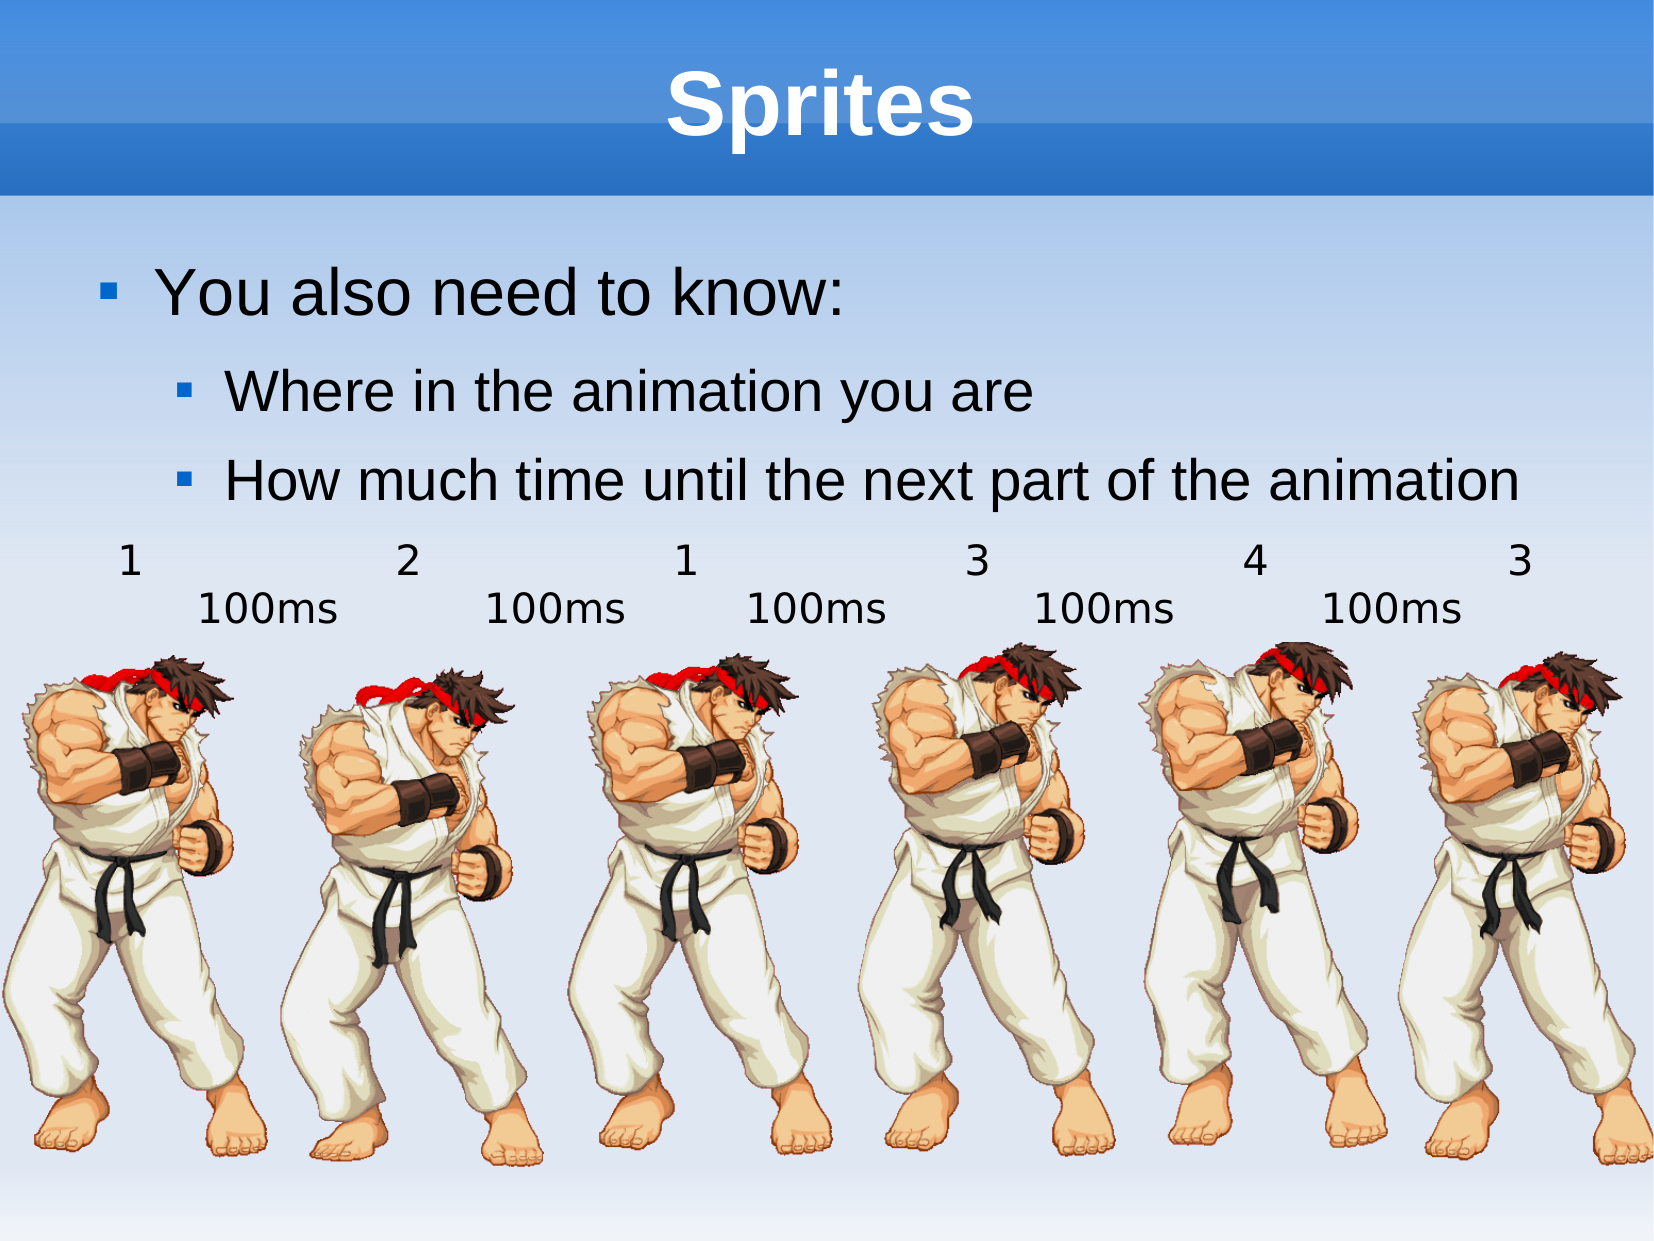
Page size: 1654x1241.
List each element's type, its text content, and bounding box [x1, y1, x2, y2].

title Sprites [76, 0, 1565, 208]
picture [0, 642, 1654, 1241]
picture [0, 0, 1654, 528]
list You also need to know: Where in the animation you are How much time until the next part of the animation [82, 254, 1571, 514]
text_box 1 2 1 3 4 3 100ms 100ms 100ms 100ms 100ms [0, 528, 1654, 642]
